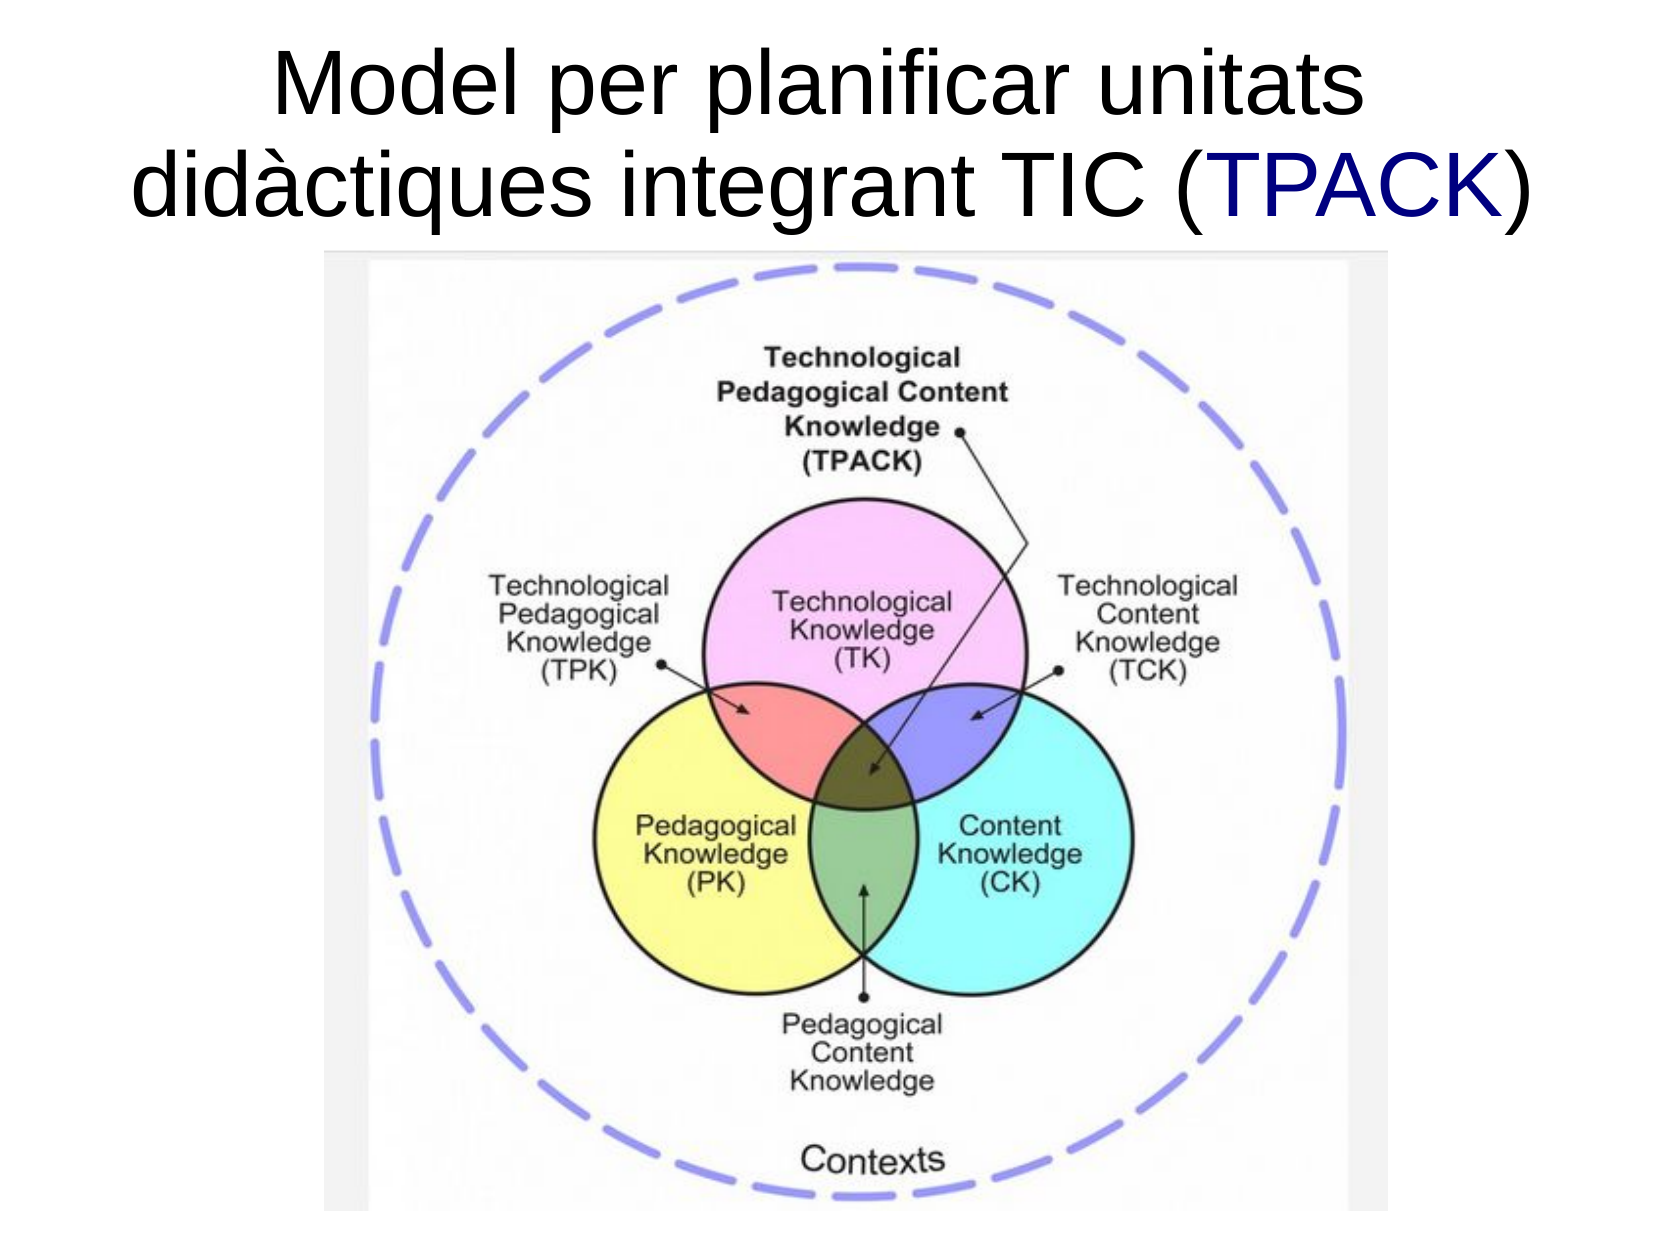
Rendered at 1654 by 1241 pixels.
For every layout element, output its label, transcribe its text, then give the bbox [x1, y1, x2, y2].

picture [324, 236, 1388, 1211]
title Model per planificar unitats didàctiques integrant TIC (TPACK) [88, 31, 1577, 237]
